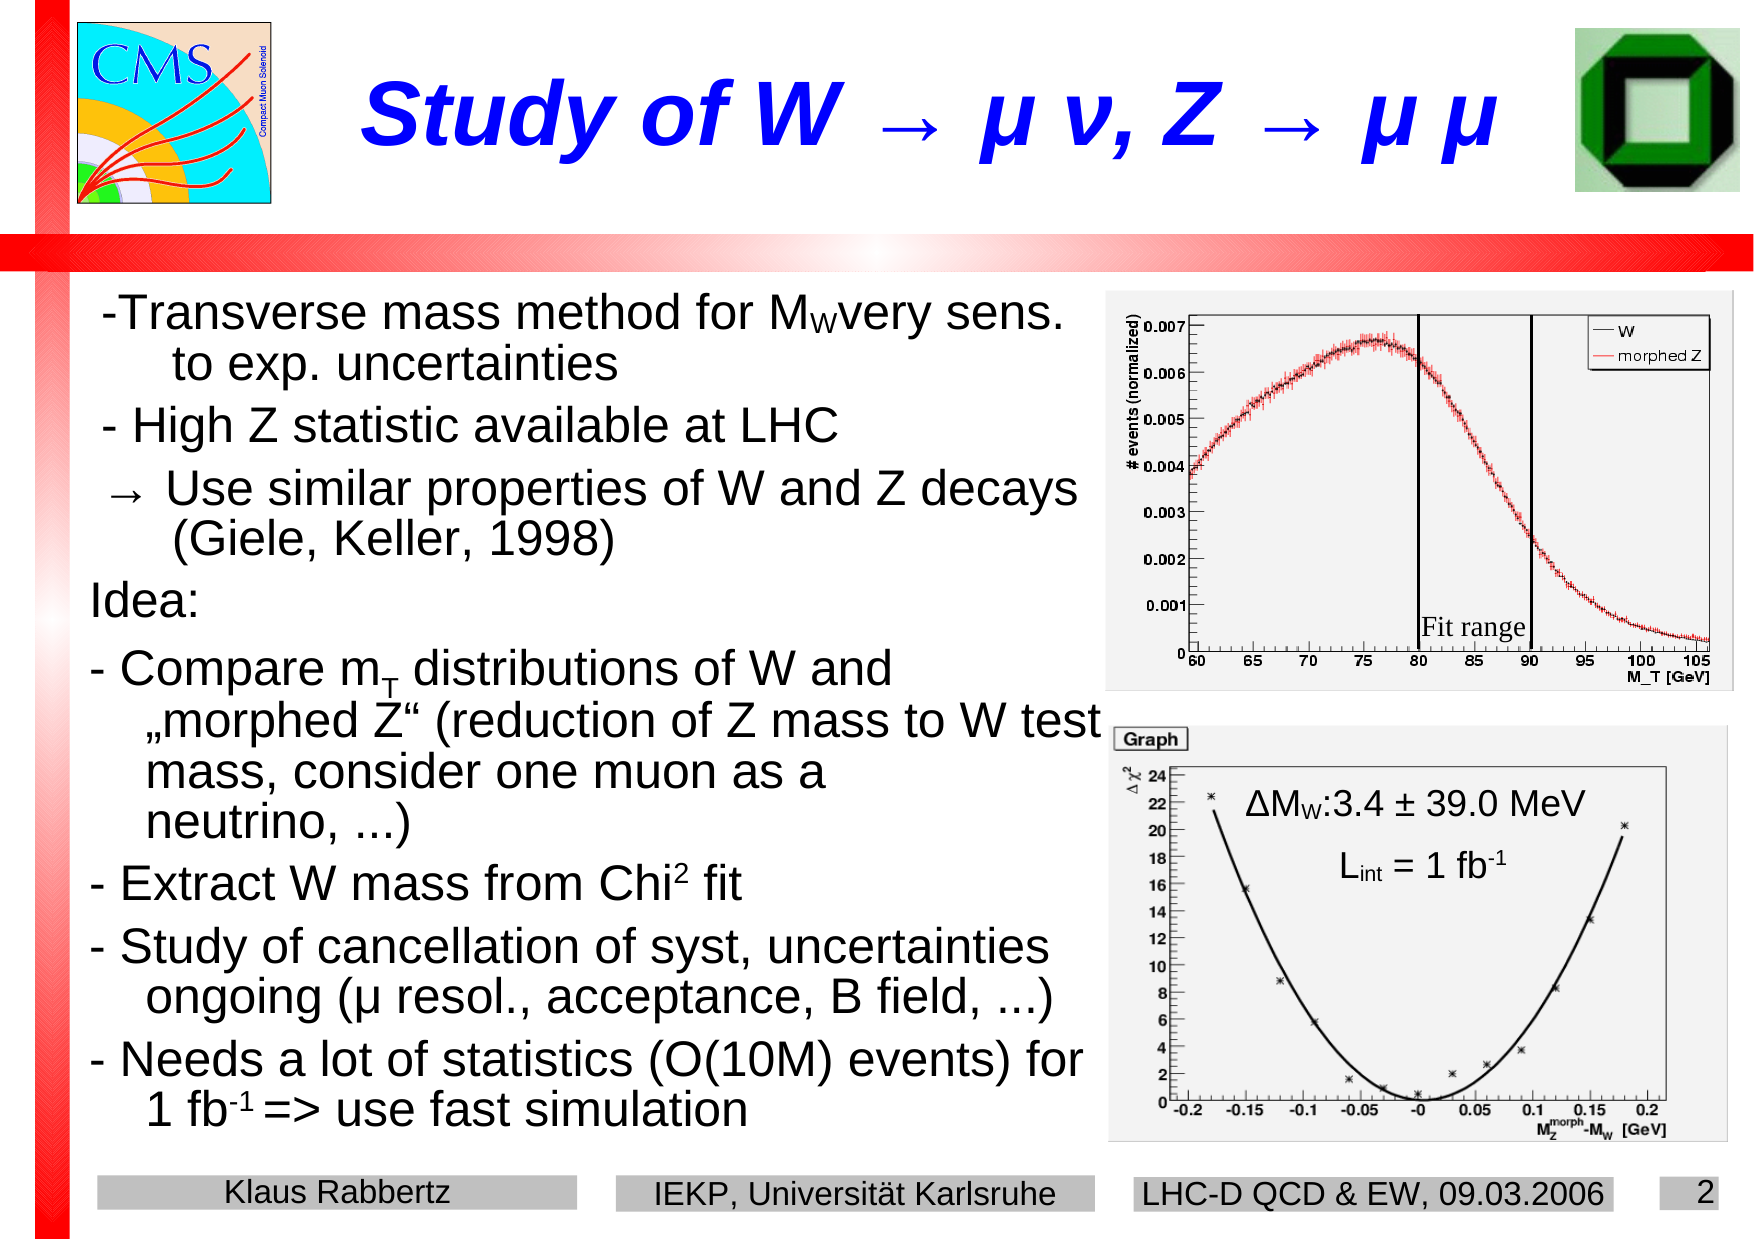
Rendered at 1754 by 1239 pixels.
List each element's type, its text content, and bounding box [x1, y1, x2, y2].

text_box Fit range [1421, 609, 1527, 647]
list -Transverse mass method for MWvery sens. to exp. uncertainties - High Z statistic available at LHC → Use similar properties of W and Z decays (Giele, Keller, 1998) Idea: - Compare mT distributions of W and „morphed Z“ (reduction of Z mass to W test mass, consider one muon as a neutrino, ...) - Extract W mass from Chi2 fit - Study of cancellation of syst, uncertainties ongoing (μ resol., acceptance, B field, ...) - Needs a lot of statistics (O(10M) events) for 1 fb-1 => use fast simulation [74, 282, 1119, 1168]
text_box Lint = 1 fb-1 [1339, 844, 1642, 901]
text_box ΔMW:3.4 ± 39.0 MeV [1245, 782, 1588, 838]
title Study of W → μ ν, Z → μ μ [282, 10, 1566, 217]
picture [1119, 290, 1734, 691]
picture [1119, 725, 1728, 1142]
picture [1575, 28, 1740, 192]
picture [76, 21, 272, 204]
